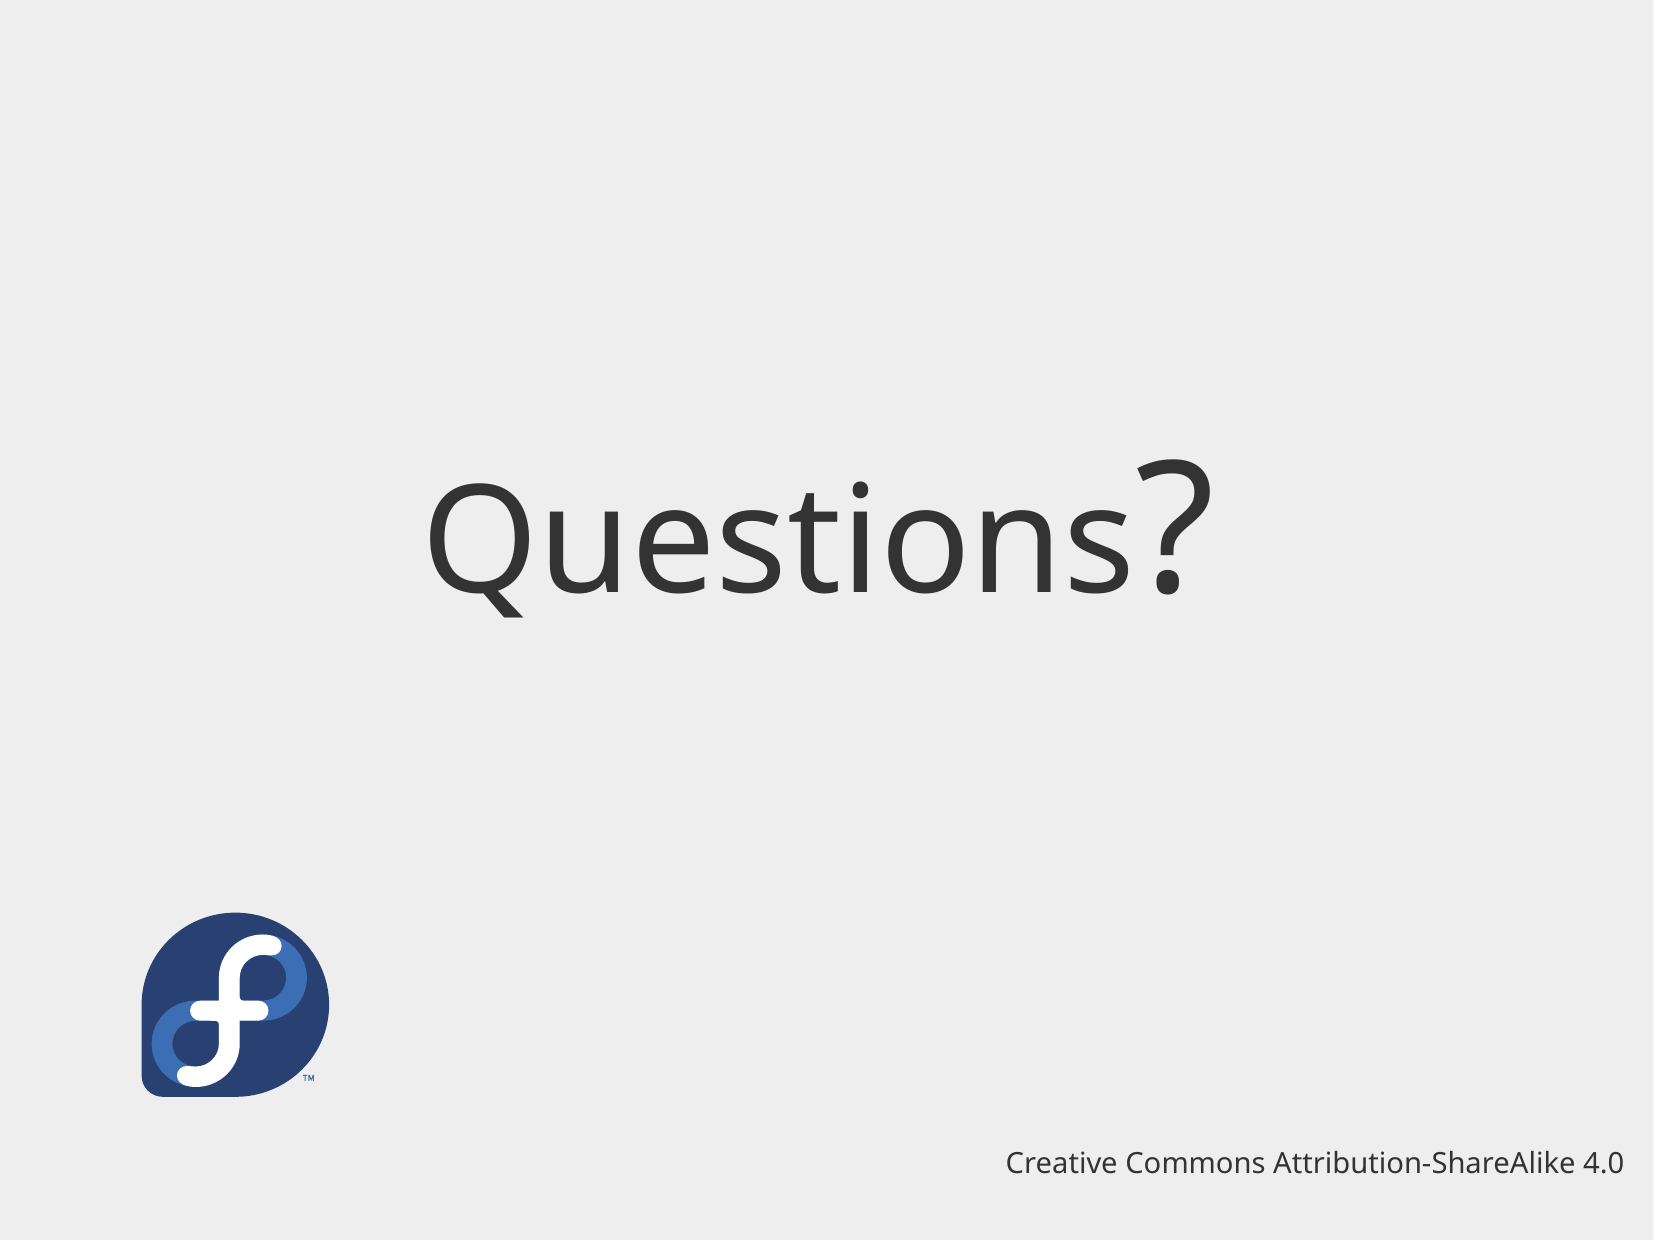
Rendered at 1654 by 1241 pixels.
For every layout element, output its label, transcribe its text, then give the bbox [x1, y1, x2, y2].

picture [141, 912, 330, 1097]
text_box Creative Commons Attribution-ShareAlike 4.0 [24, 1135, 1640, 1230]
title Questions? [30, 409, 1606, 633]
